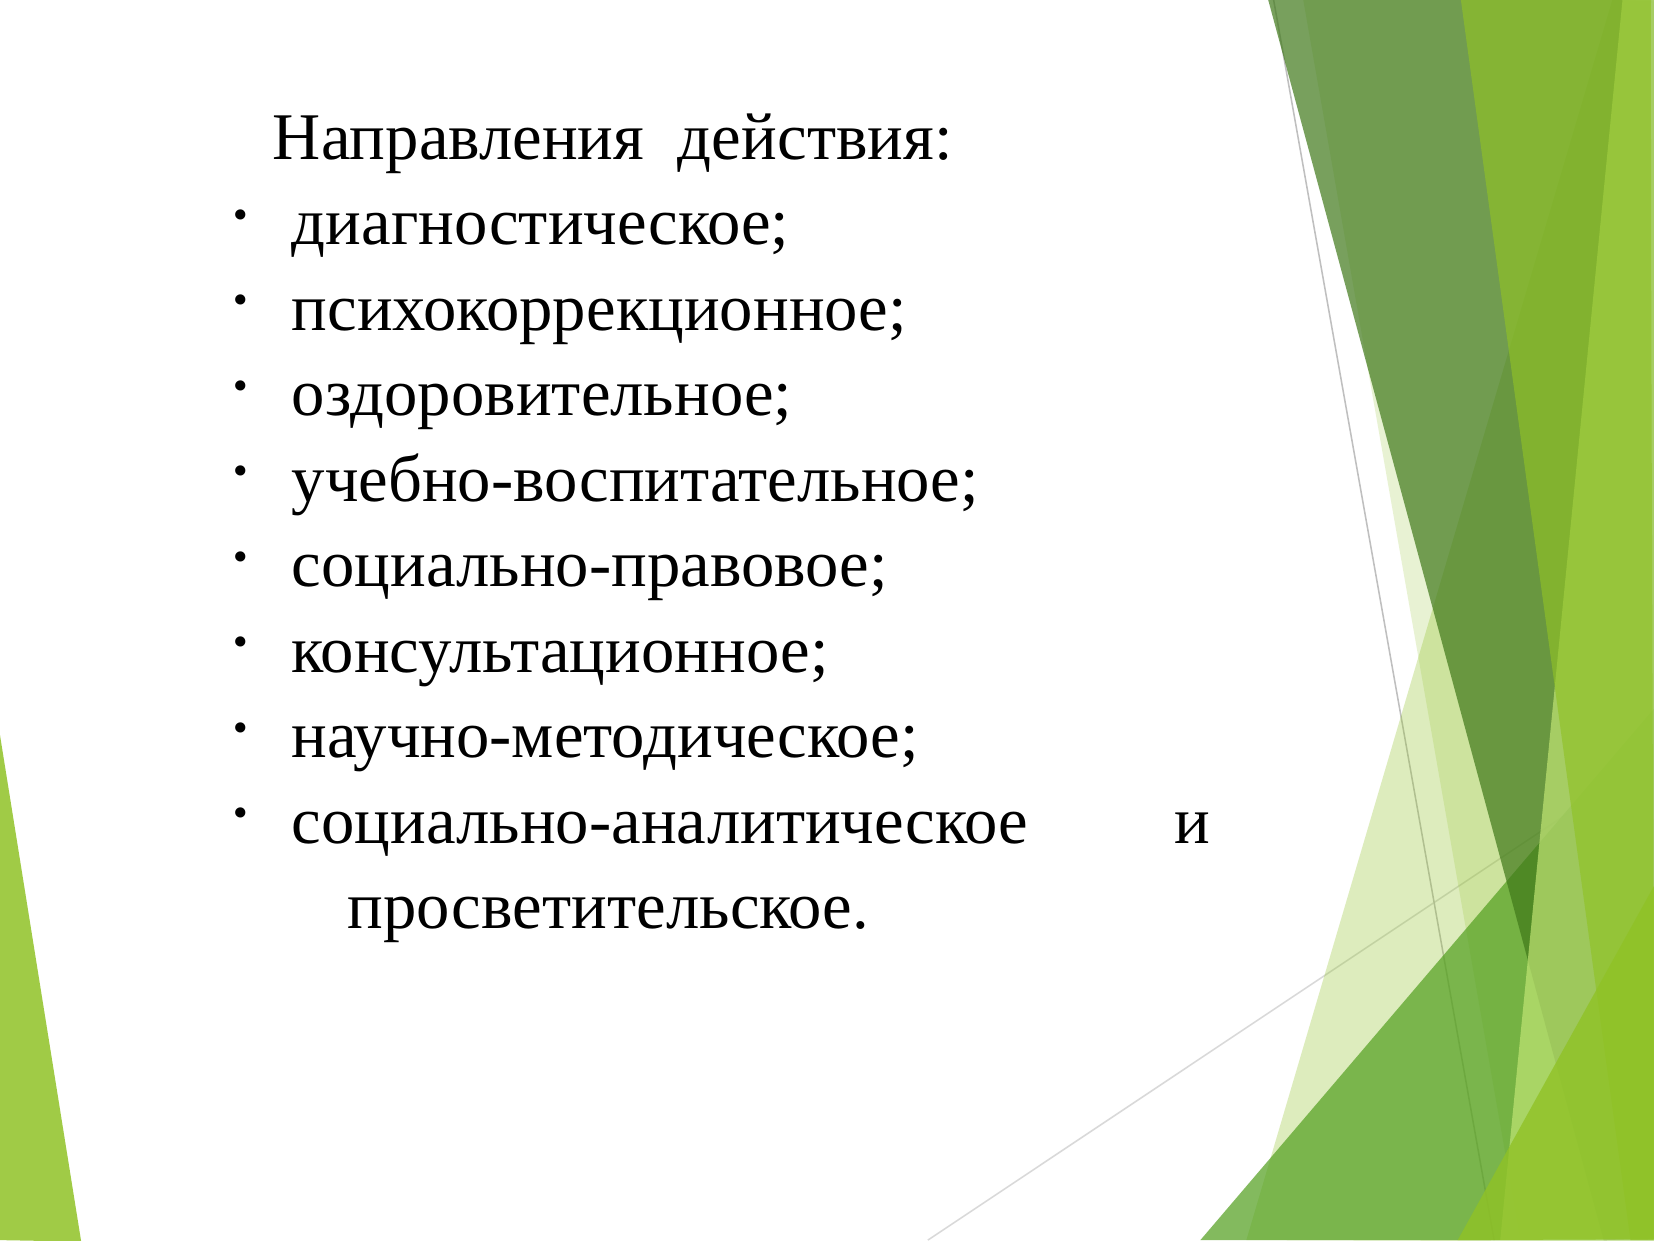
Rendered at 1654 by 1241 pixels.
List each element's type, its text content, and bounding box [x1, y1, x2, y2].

text_box Направления действия: диагностическое; психокоррекционное; оздоровительное; учебно-воспитательное; социально-правовое; консультационное; научно-методическое; социально-аналитическое и просветительское. [220, 80, 1549, 950]
